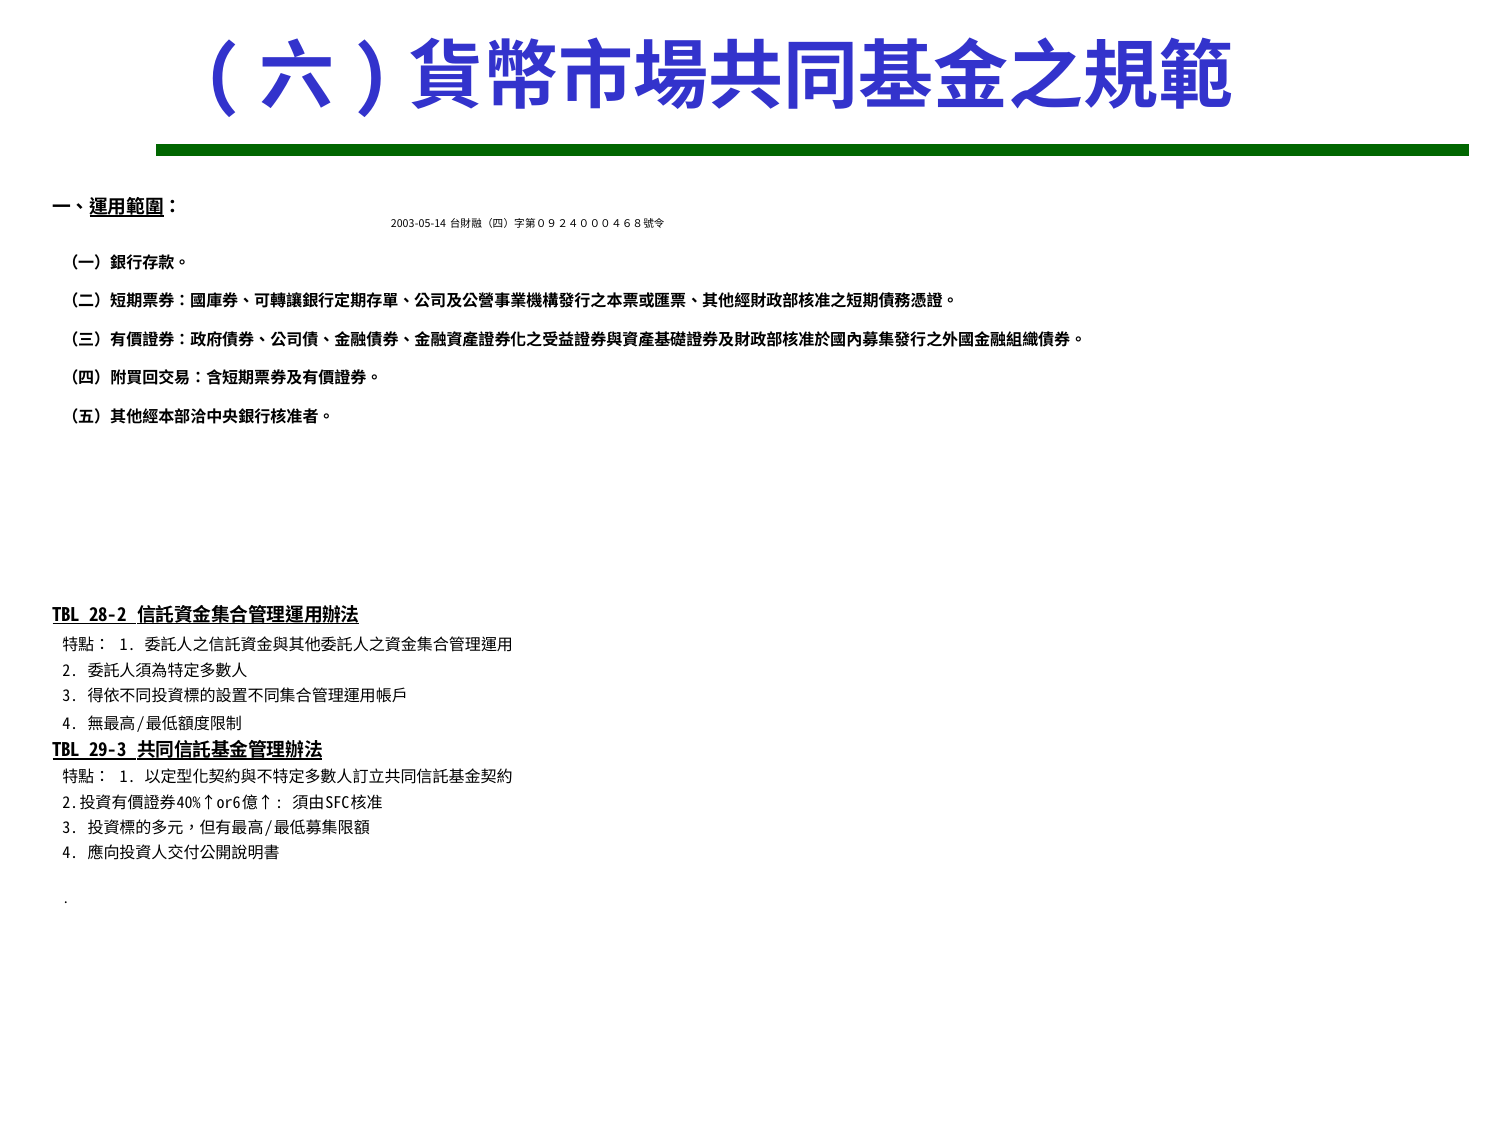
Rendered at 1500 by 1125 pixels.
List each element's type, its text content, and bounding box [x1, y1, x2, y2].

text_box (六)貨幣市場共同基金之規範 [0, 0, 1400, 125]
text_box 一、運用範圍： 2003-05-14 台財融（四）字第０９２４０００４６８號令 （一）銀行存款。 （二）短期票券：國庫券、可轉讓銀行定期存單、公司及公營事業機構發行之本票或匯票、其他經財政部核准之短期債務憑證。 （三）有價證券：政府債券、公司債、金融債券、金融資產證券化之受益證券與資產基礎證券及財政部核准於國內募集發行之外國金融組織債券。 （四）附買回交易：含短期票券及有價證券。 （五）其他經本部洽中央銀行核准者。 TBL 28-2 信託資金集合管理運用辦法 特點： 1. 委託人之信託資金與其他委託人之資金集合管理運用 2. 委託人須為特定多數人 3. 得依不同投資標的設置不同集合管理運用帳戶 4. 無最高/最低額度限制 TBL 29-3 共同信託基金管理辦法 特點： 1. 以定型化契約與不特定多數人訂立共同信託基金契約 2.投資有價證券40%↑or6億↑: 須由SFC核准 3. 投資標的多元，但有最高/最低募集限額 4. 應向投資人交付公開說明書 . [37, 187, 1500, 951]
